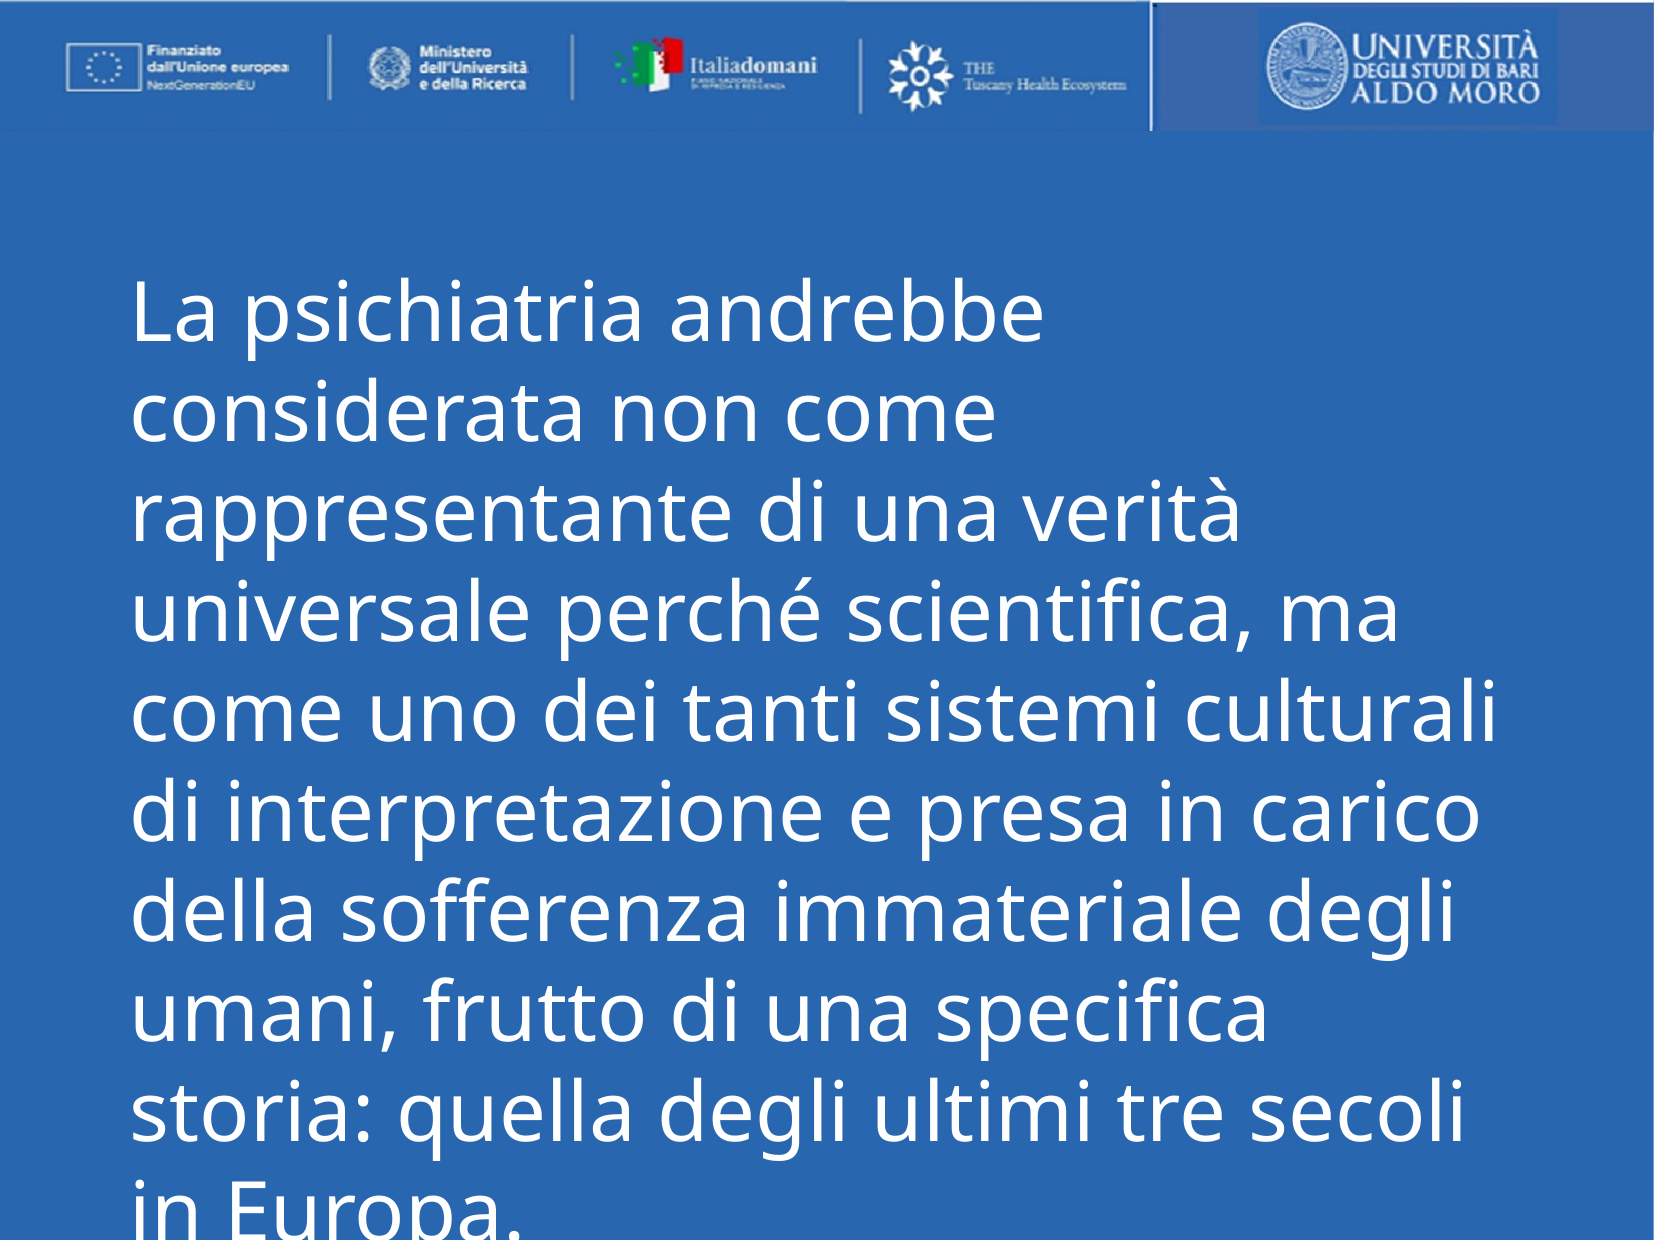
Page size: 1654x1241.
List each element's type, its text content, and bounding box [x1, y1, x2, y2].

subtitle La psichiatria andrebbe considerata non come rappresentante di una verità universale perché scientifica, ma come uno dei tanti sistemi culturali di interpretazione e presa in carico della sofferenza immateriale degli umani, frutto di una specifica storia: quella degli ultimi tre secoli in Europa. [115, 251, 1539, 990]
picture [0, 0, 1654, 132]
